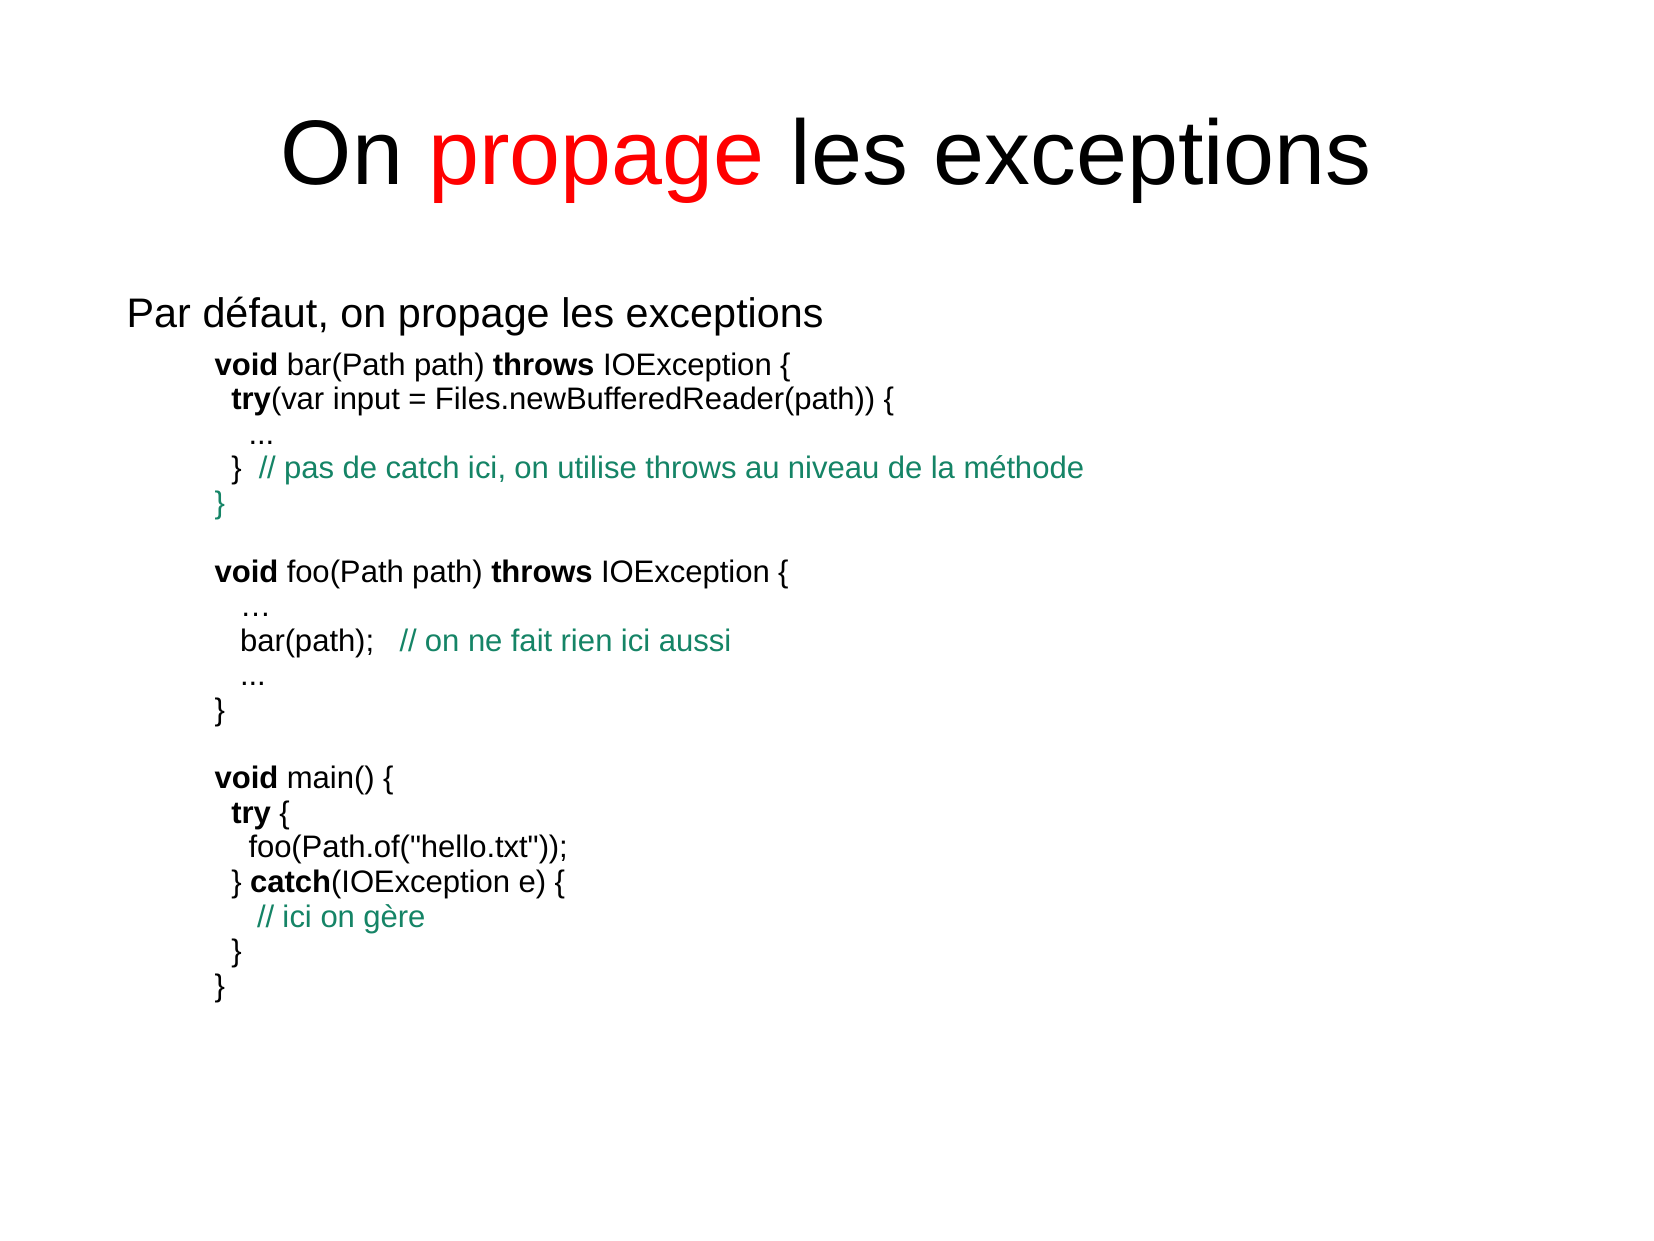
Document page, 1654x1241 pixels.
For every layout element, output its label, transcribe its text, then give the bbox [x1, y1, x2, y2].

list Par défaut, on propage les exceptions void bar(Path path) throws IOException { try(var input = Files.newBufferedReader(path)) { ... } // pas de catch ici, on utilise throws au niveau de la méthode } void foo(Path path) throws IOException { … bar(path); // on ne fait rien ici aussi ... } void main() { try { foo(Path.of("hello.txt")); } catch(IOException e) { // ici on gère } } [82, 290, 1571, 1010]
title On propage les exceptions [82, 49, 1571, 257]
